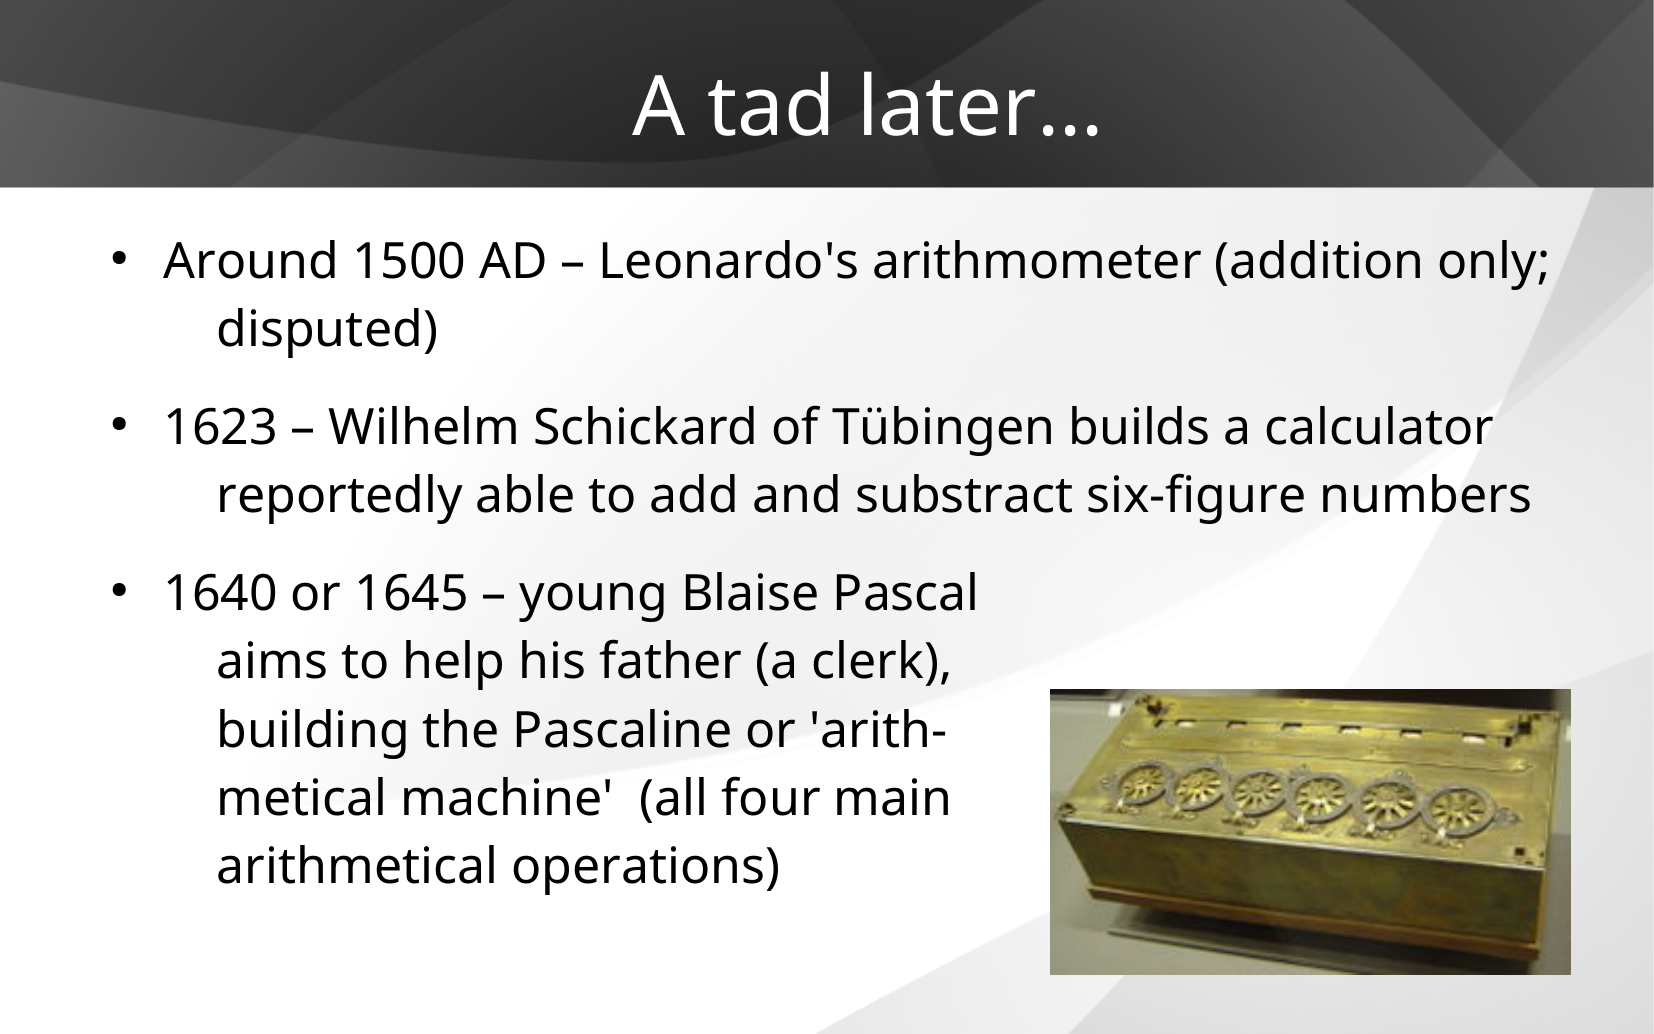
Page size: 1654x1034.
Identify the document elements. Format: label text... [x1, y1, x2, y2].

picture [0, 0, 1654, 1034]
list Around 1500 AD – Leonardo's arithmometer (addition only; disputed) 1623 – Wilhelm Schickard of Tübingen builds a calculator reportedly able to add and substract six-figure numbers 1640 or 1645 – young Blaise Pascal aims to help his father (a clerk), building the Pascaline or 'arith- metical machine' (all four main arithmetical operations) [75, 225, 1613, 1013]
title A tad later... [124, 0, 1613, 208]
